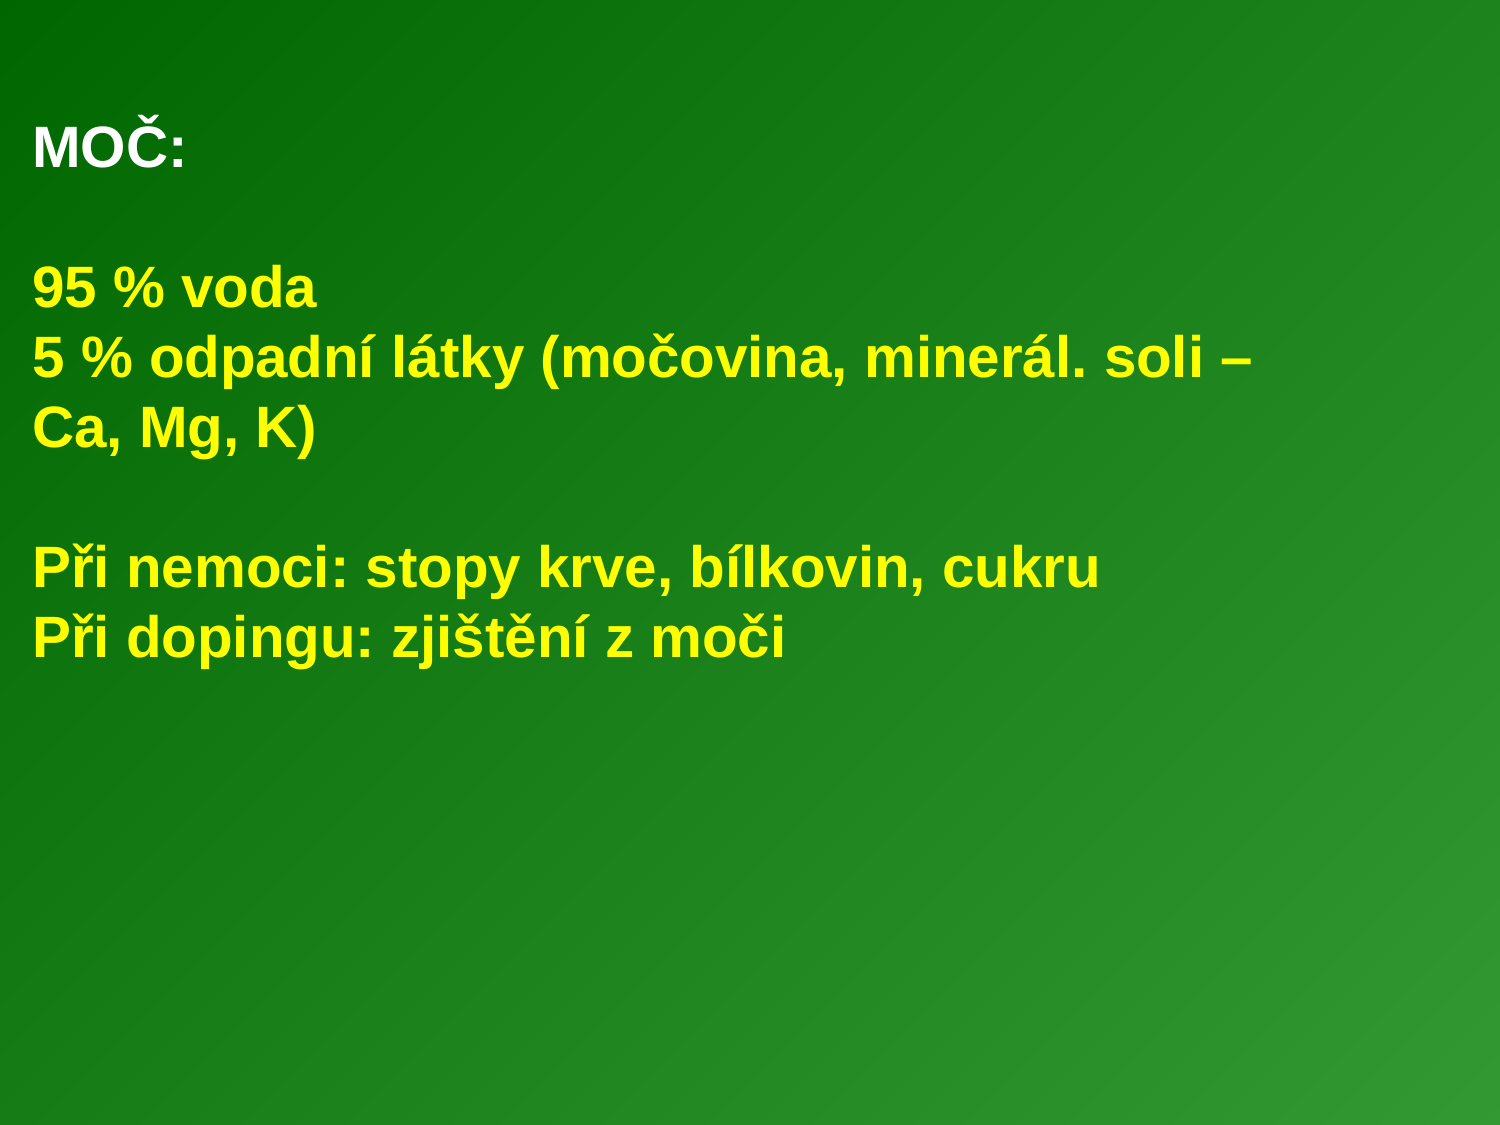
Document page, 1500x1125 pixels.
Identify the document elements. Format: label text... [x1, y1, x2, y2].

text_box MOČ: 95 % voda 5 % odpadní látky (močovina, minerál. soli – Ca, Mg, K) Při nemoci: stopy krve, bílkovin, cukru Při dopingu: zjištění z moči [17, 101, 1500, 678]
